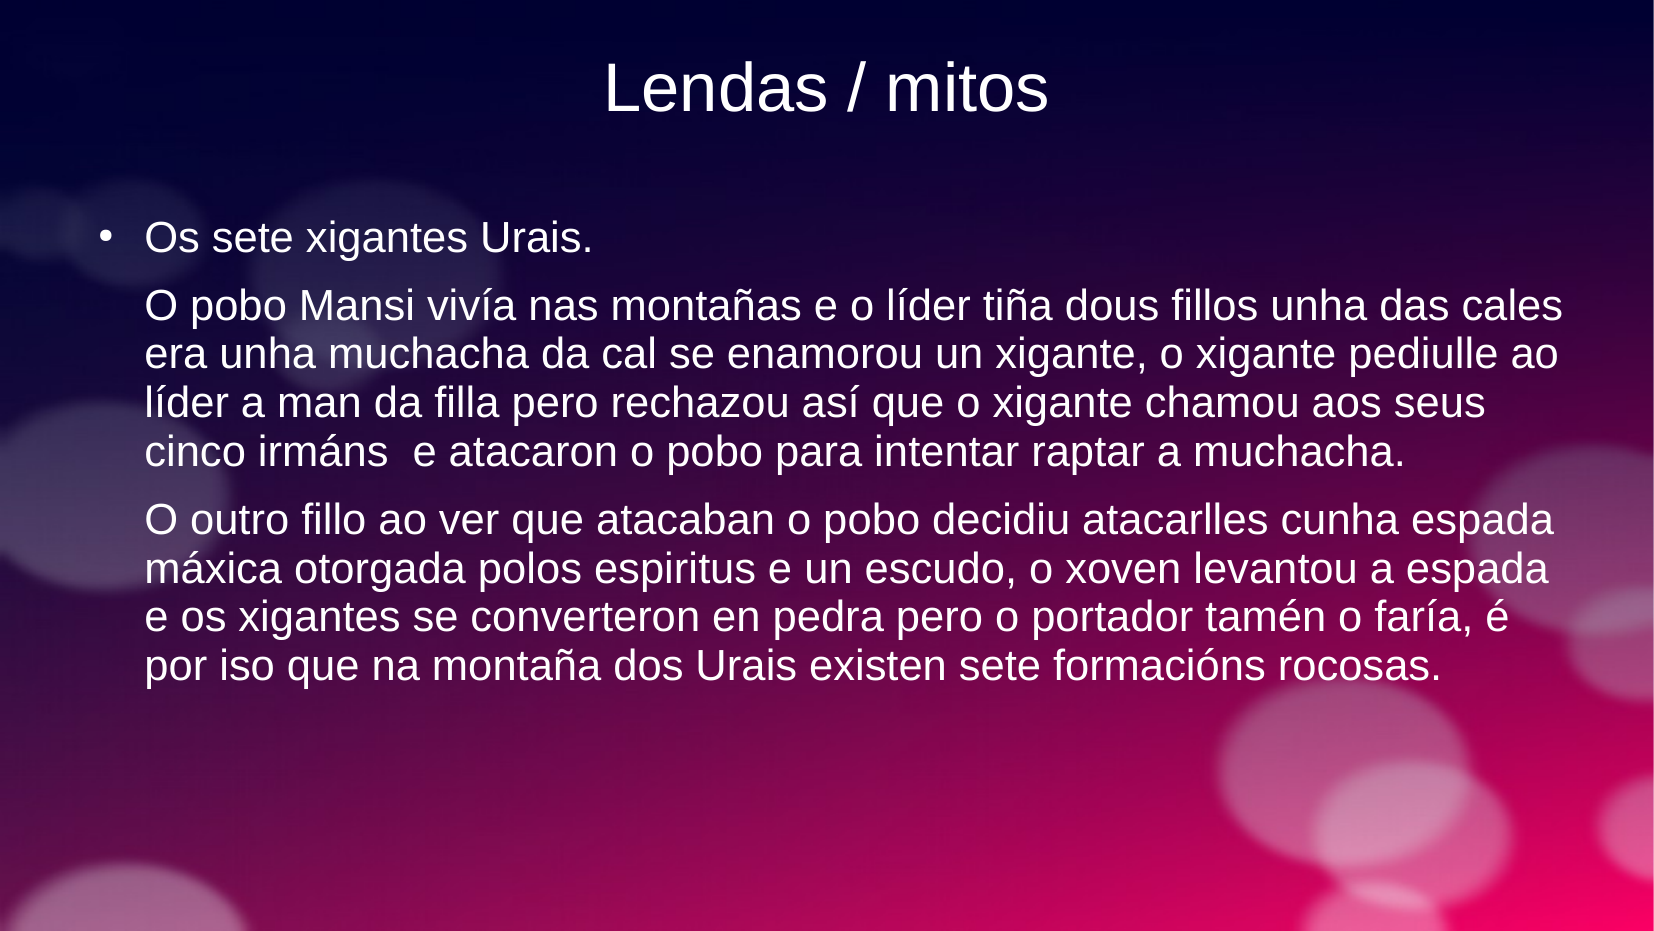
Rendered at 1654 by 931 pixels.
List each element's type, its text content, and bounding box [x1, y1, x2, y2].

list Os sete xigantes Urais. O pobo Mansi vivía nas montañas e o líder tiña dous fillos unha das cales era unha muchacha da cal se enamorou un xigante, o xigante pediulle ao líder a man da filla pero rechazou así que o xigante chamou aos seus cinco irmáns e atacaron o pobo para intentar raptar a muchacha. O outro fillo ao ver que atacaban o pobo decidiu atacarlles cunha espada máxica otorgada polos espiritus e un escudo, o xoven levantou a espada e os xigantes se converteron en pedra pero o portador tamén o faría, é por iso que na montaña dos Urais existen sete formacións rocosas. [82, 212, 1571, 763]
picture [0, 0, 1654, 931]
title Lendas / mitos [82, 10, 1571, 166]
